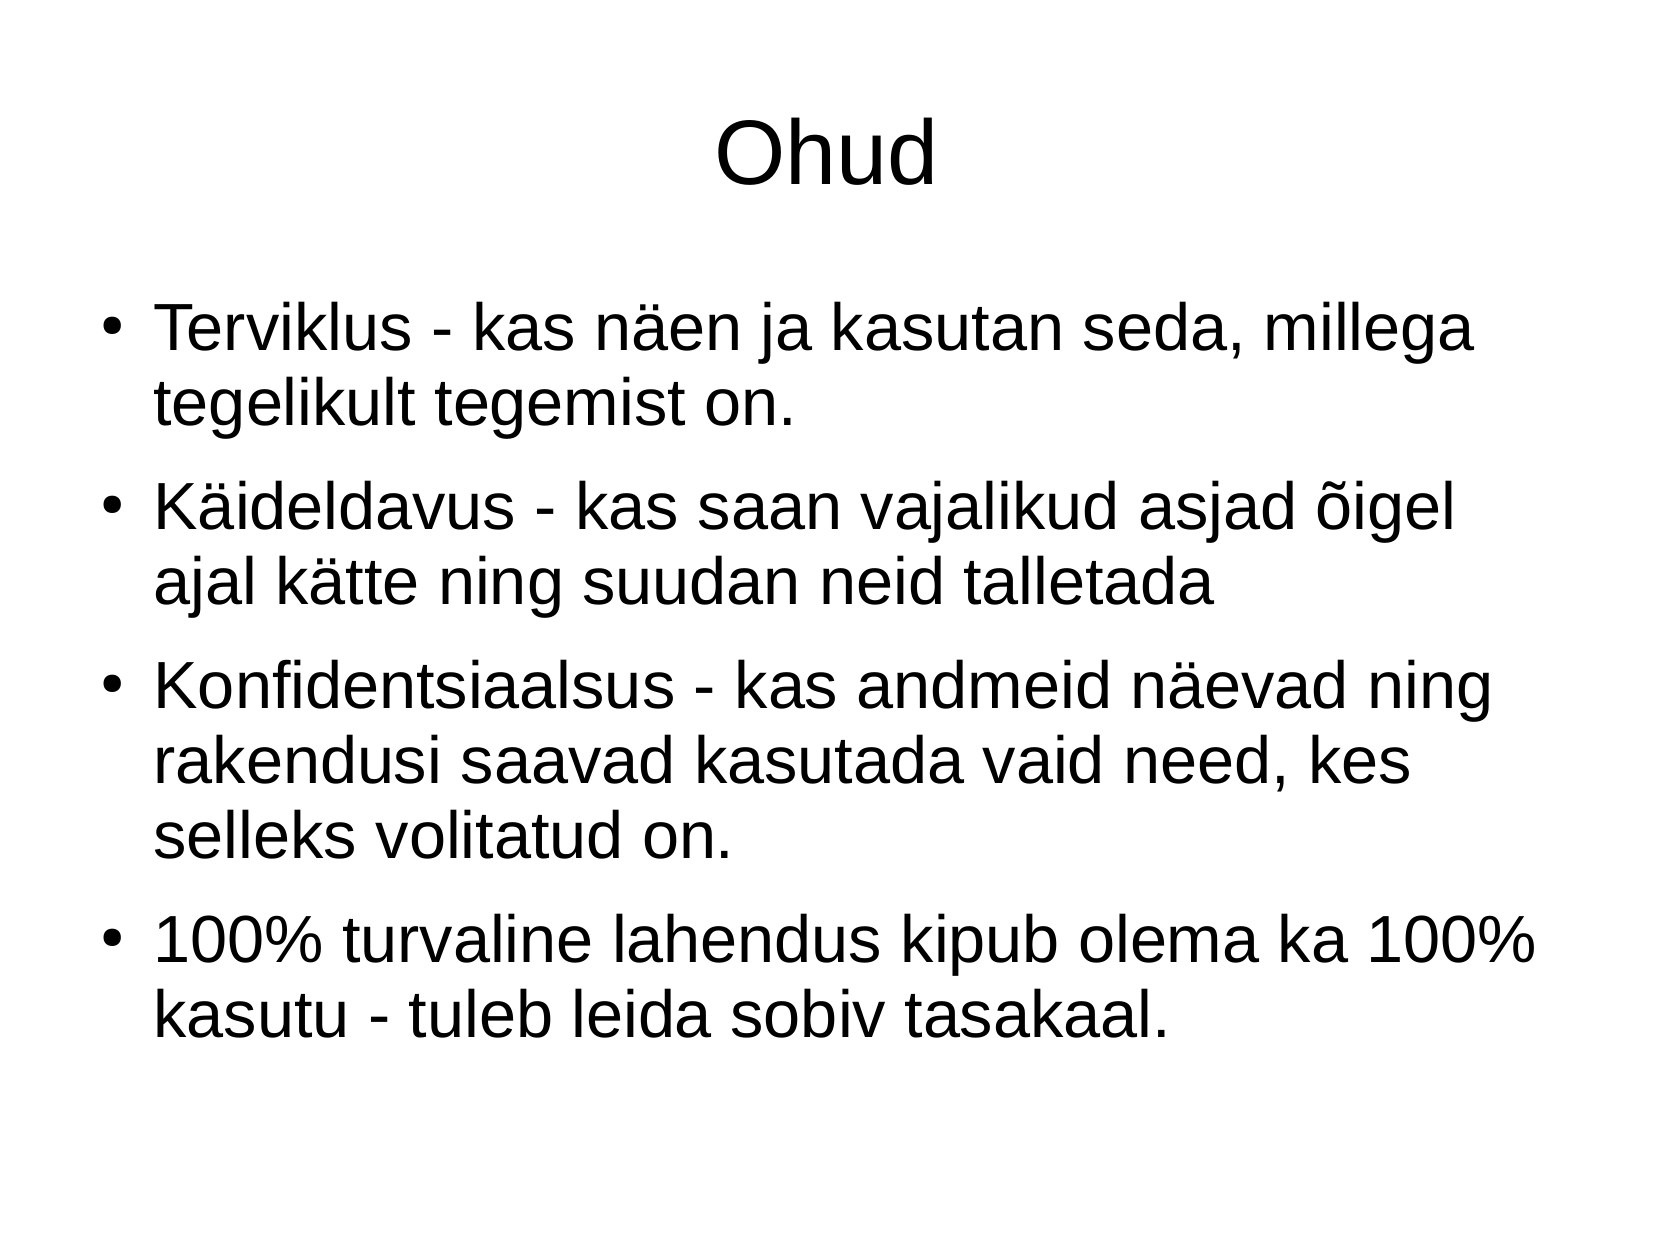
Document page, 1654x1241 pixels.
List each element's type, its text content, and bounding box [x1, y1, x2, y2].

title Ohud [82, 56, 1571, 250]
list Terviklus - kas näen ja kasutan seda, millega tegelikult tegemist on. Käideldavus - kas saan vajalikud asjad õigel ajal kätte ning suudan neid talletada Konfidentsiaalsus - kas andmeid näevad ning rakendusi saavad kasutada vaid need, kes selleks volitatud on. 100% turvaline lahendus kipub olema ka 100% kasutu - tuleb leida sobiv tasakaal. [82, 290, 1571, 1094]
